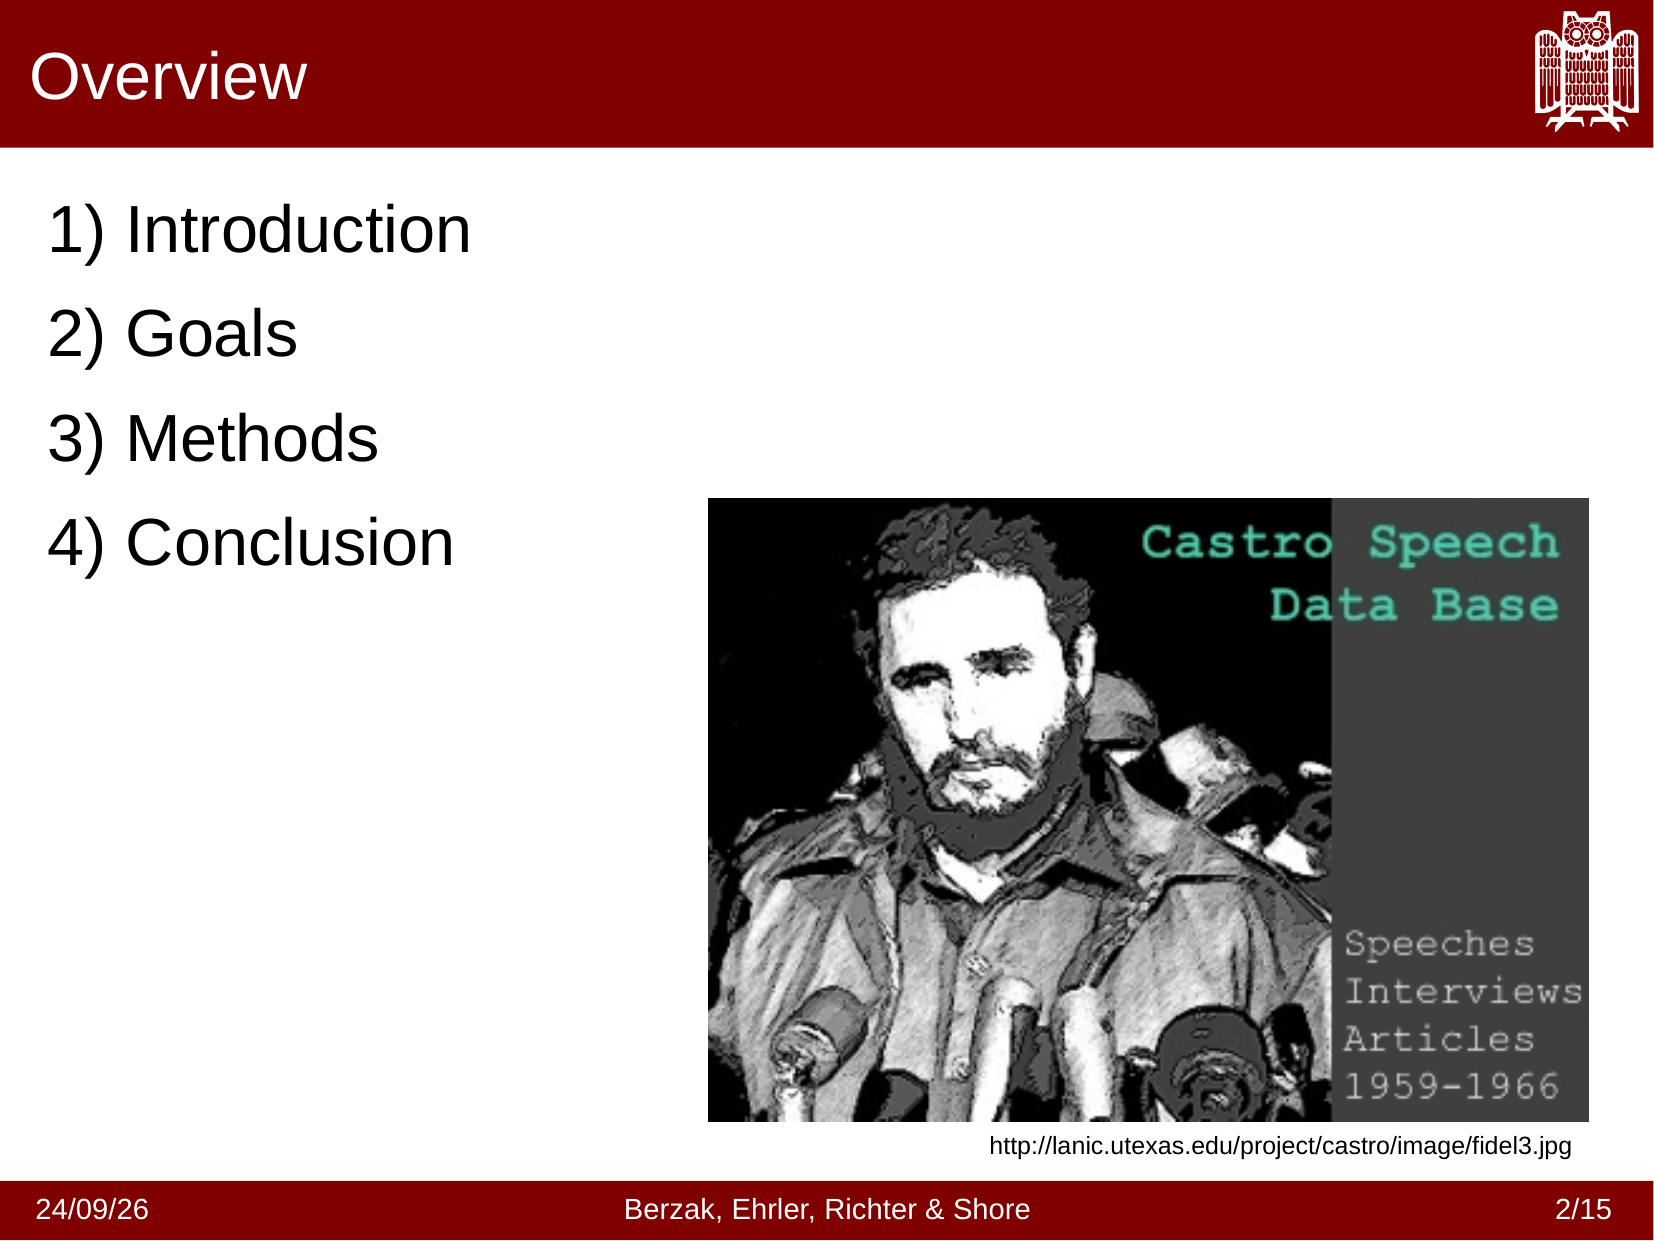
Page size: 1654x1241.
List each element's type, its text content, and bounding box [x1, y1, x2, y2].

picture [1535, 11, 1639, 132]
title Overview [29, 17, 1506, 136]
list Introduction Goals Methods C onclusion [29, 191, 1619, 1011]
picture [708, 498, 1589, 1123]
text_box http://lanic.utexas.edu/project/castro/image/fidel3.jpg [974, 1124, 1595, 1182]
